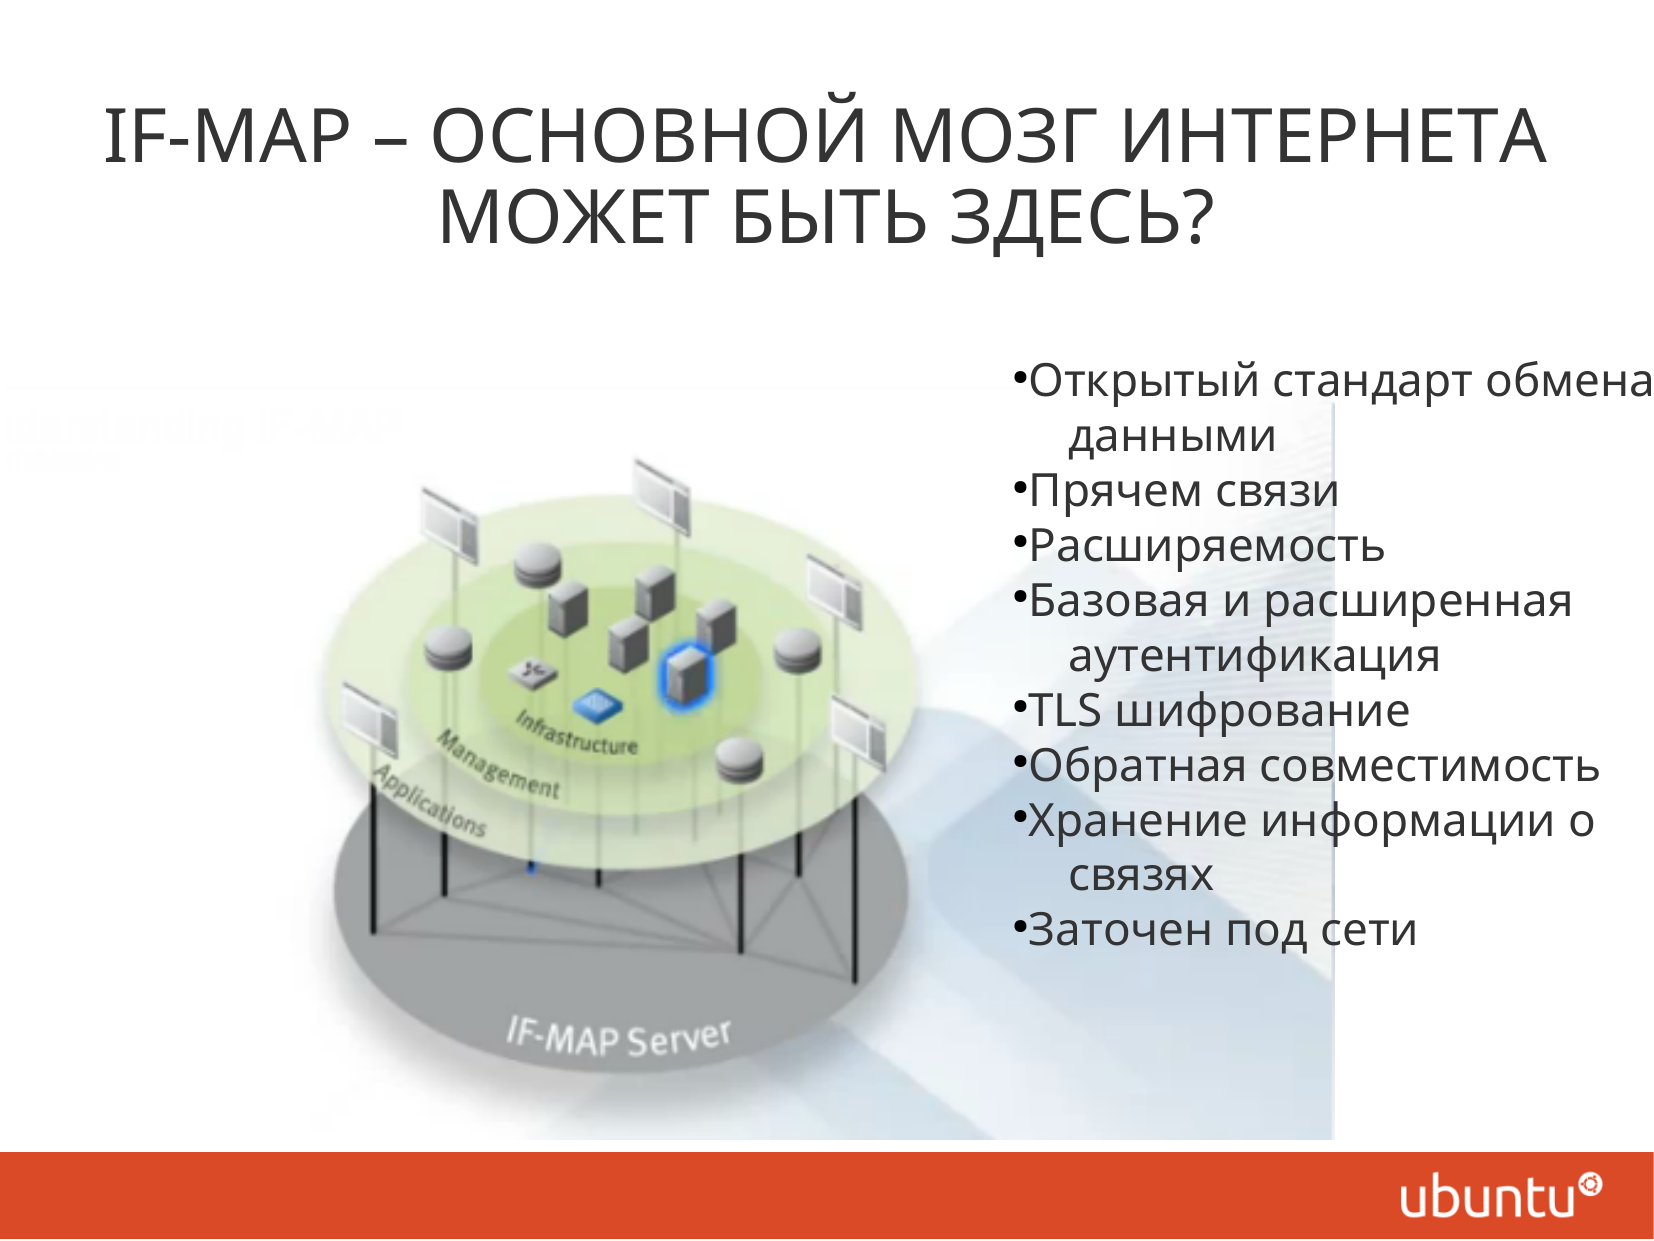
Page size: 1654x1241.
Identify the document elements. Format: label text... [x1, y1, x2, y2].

title IF-MAP – ОСНОВНОЙ МОЗГ ИНТЕРНЕТА МОЖЕТ БЫТЬ ЗДЕСЬ? [56, 89, 1596, 269]
list Открытый стандарт обмена данными Прячем связи Расширяемость Базовая и расширенная аутентификация TLS шифрование Обратная совместимость Хранение информации о связях Заточен под сети [1003, 342, 1654, 1081]
picture [5, 371, 1335, 1140]
picture [0, 1152, 1654, 1239]
